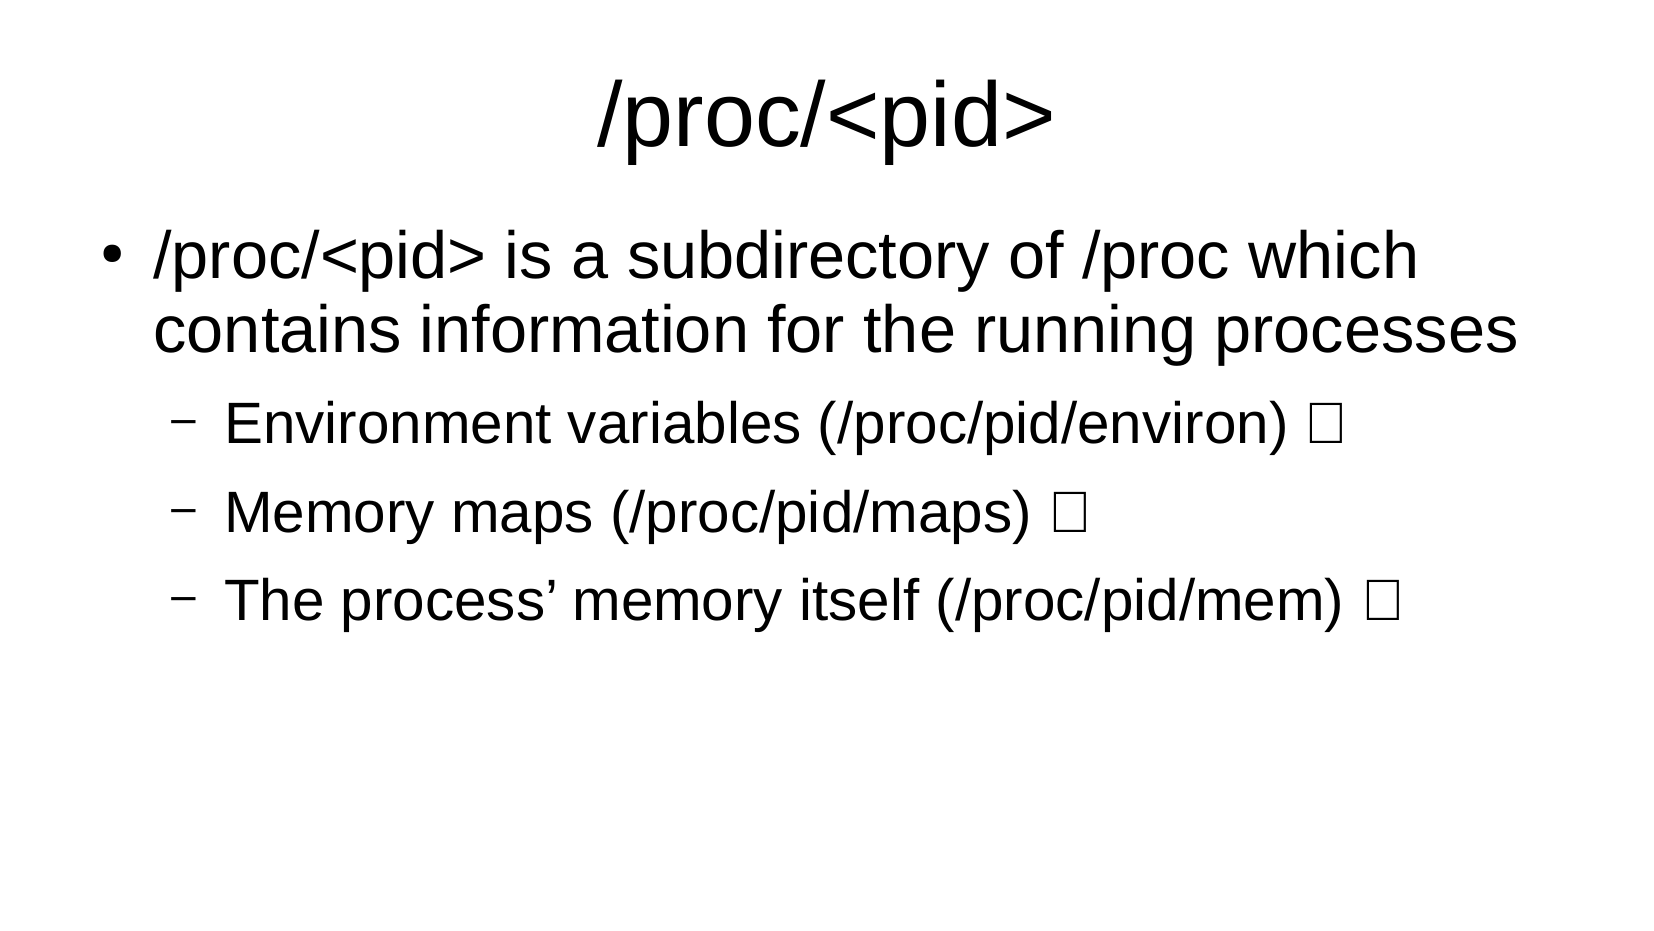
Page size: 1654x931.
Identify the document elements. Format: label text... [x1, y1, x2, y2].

title /proc/<pid> [82, 37, 1571, 193]
list /proc/<pid> is a subdirectory of /proc which contains information for the running processes Environment variables (/proc/pid/environ) 🙄 Memory maps (/proc/pid/maps) 🤨 The process’ memory itself (/proc/pid/mem) 🤯 [82, 217, 1571, 758]
